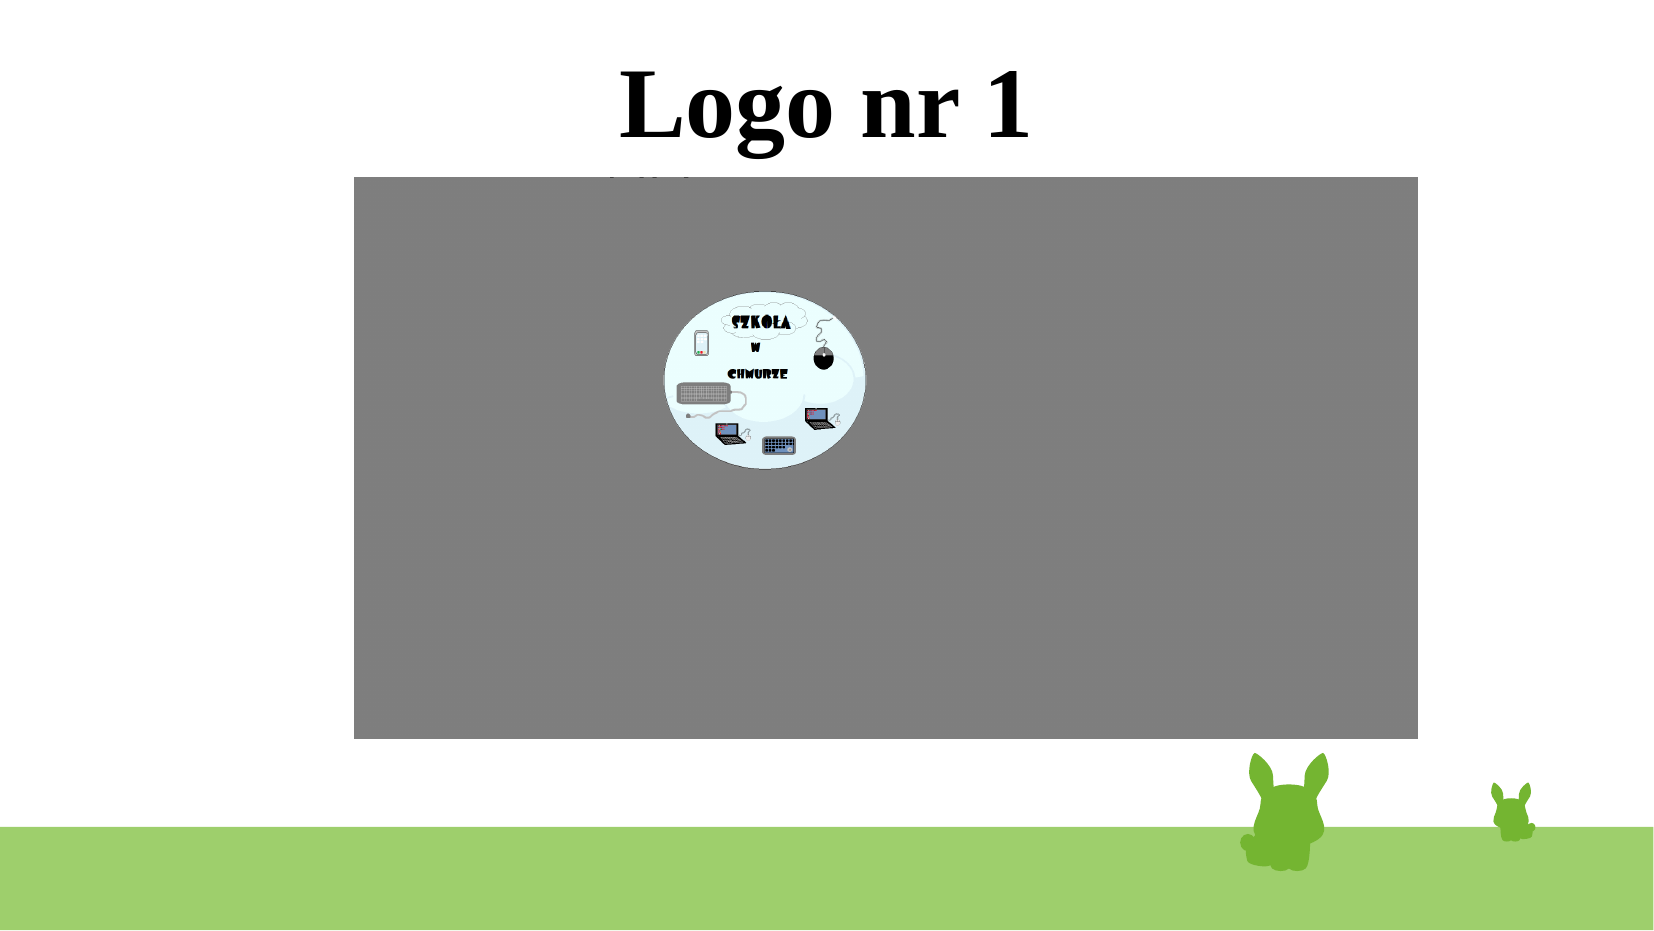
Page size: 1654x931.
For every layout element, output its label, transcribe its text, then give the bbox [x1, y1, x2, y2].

title Logo nr 1 [88, 29, 1565, 178]
picture [354, 177, 1418, 739]
